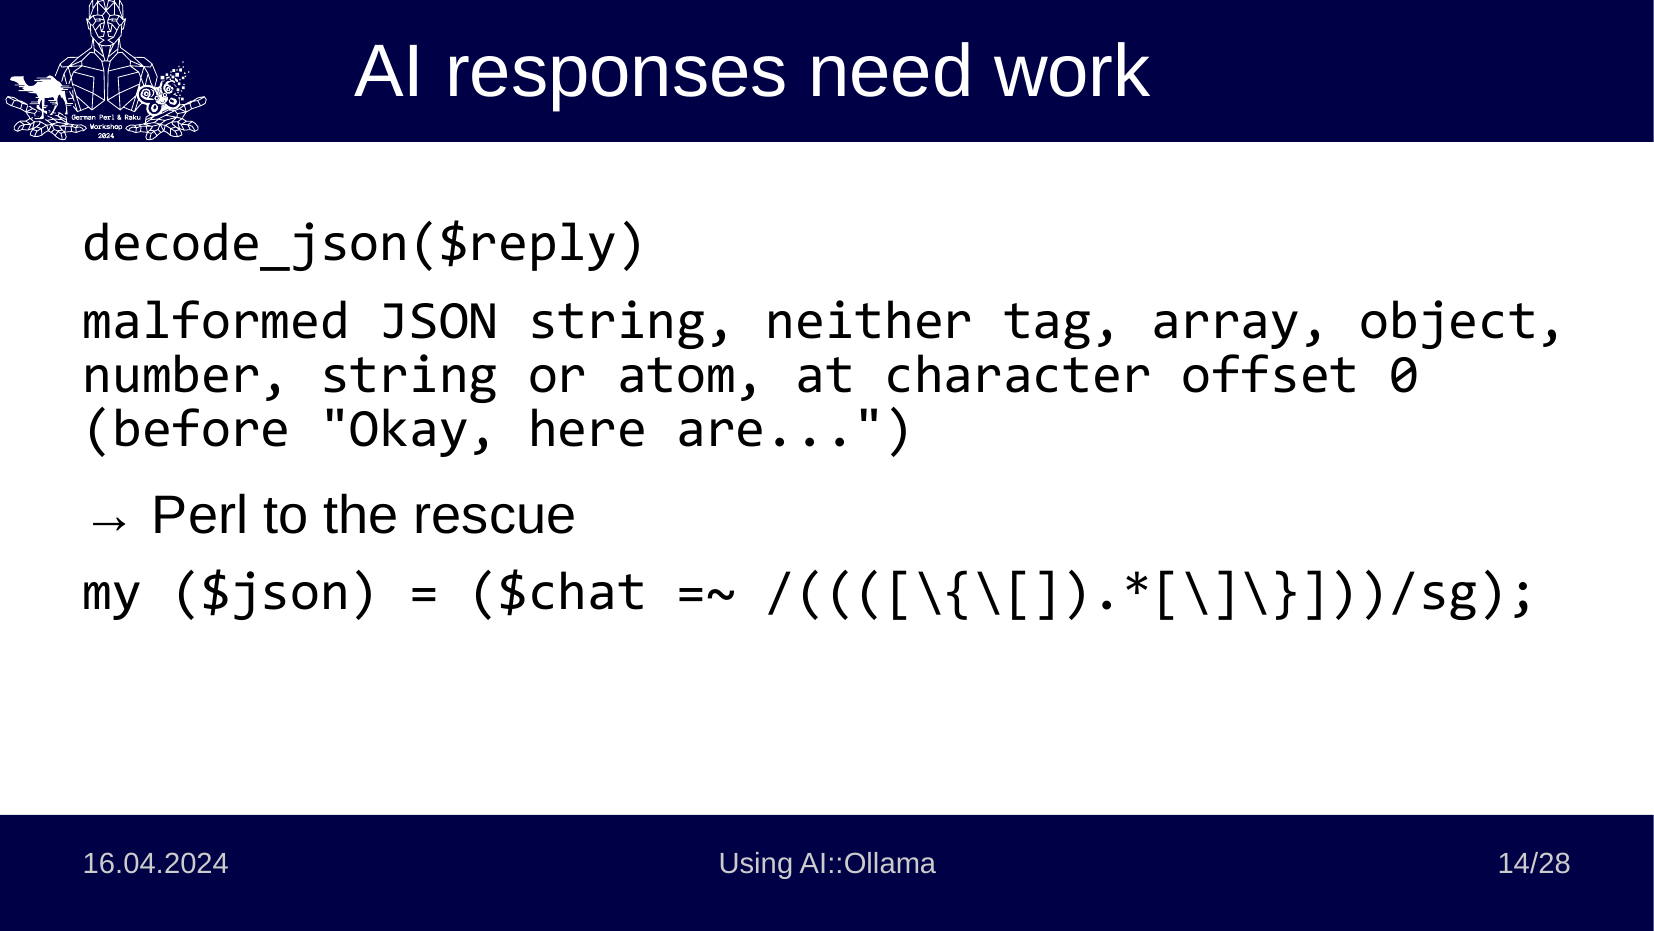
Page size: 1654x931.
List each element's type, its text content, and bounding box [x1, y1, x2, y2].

title AI responses need work [354, 5, 1654, 136]
list decode_json($reply) malformed JSON string, neither tag, array, object, number, string or atom, at character offset 0 (before "Okay, here are...") → Perl to the rescue my ($json) = ($chat =~ /((([\{\[]).*[\]\}]))/sg); [82, 141, 1571, 768]
